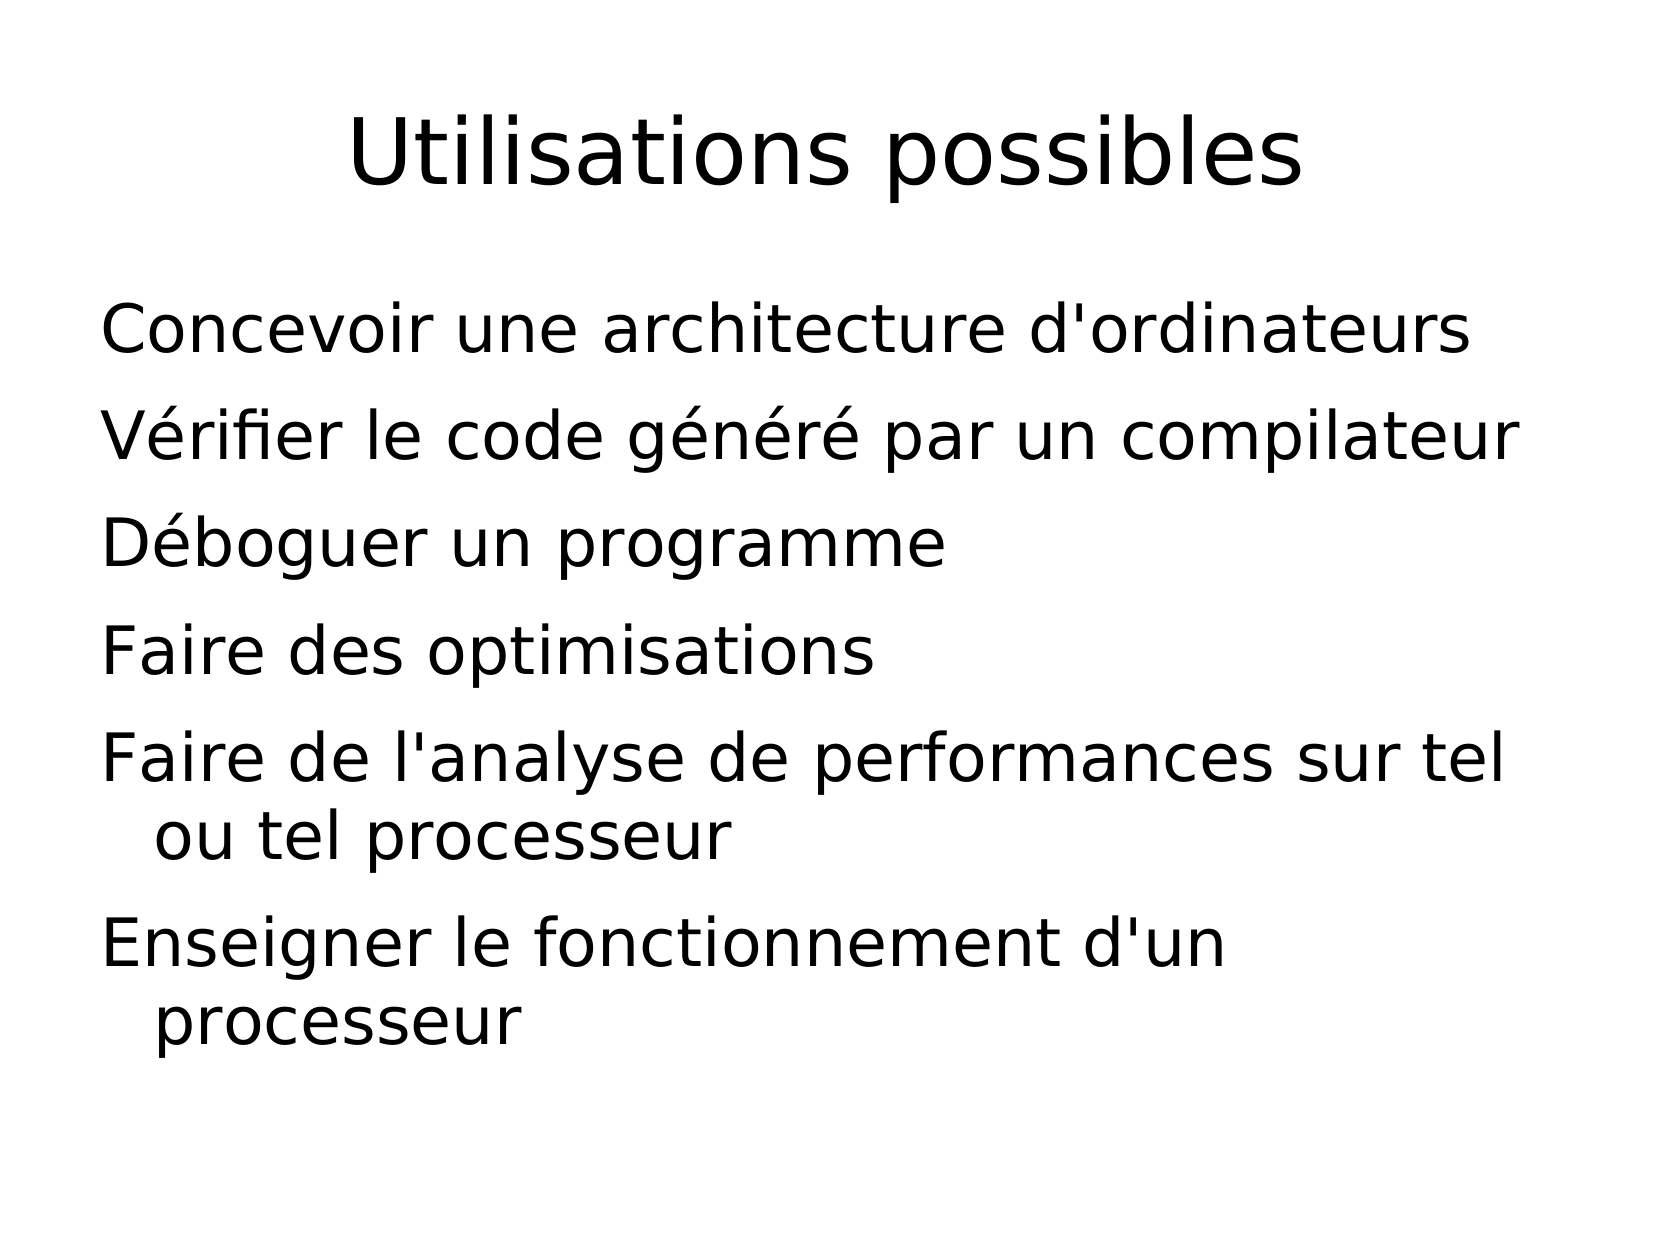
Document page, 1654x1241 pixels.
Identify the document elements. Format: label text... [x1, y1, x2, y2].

title Utilisations possibles [82, 49, 1571, 257]
list Concevoir une architecture d'ordinateurs Vérifier le code généré par un compilateur Déboguer un programme Faire des optimisations Faire de l'analyse de performances sur tel ou tel processeur Enseigner le fonctionnement d'un processeur [82, 290, 1571, 1138]
